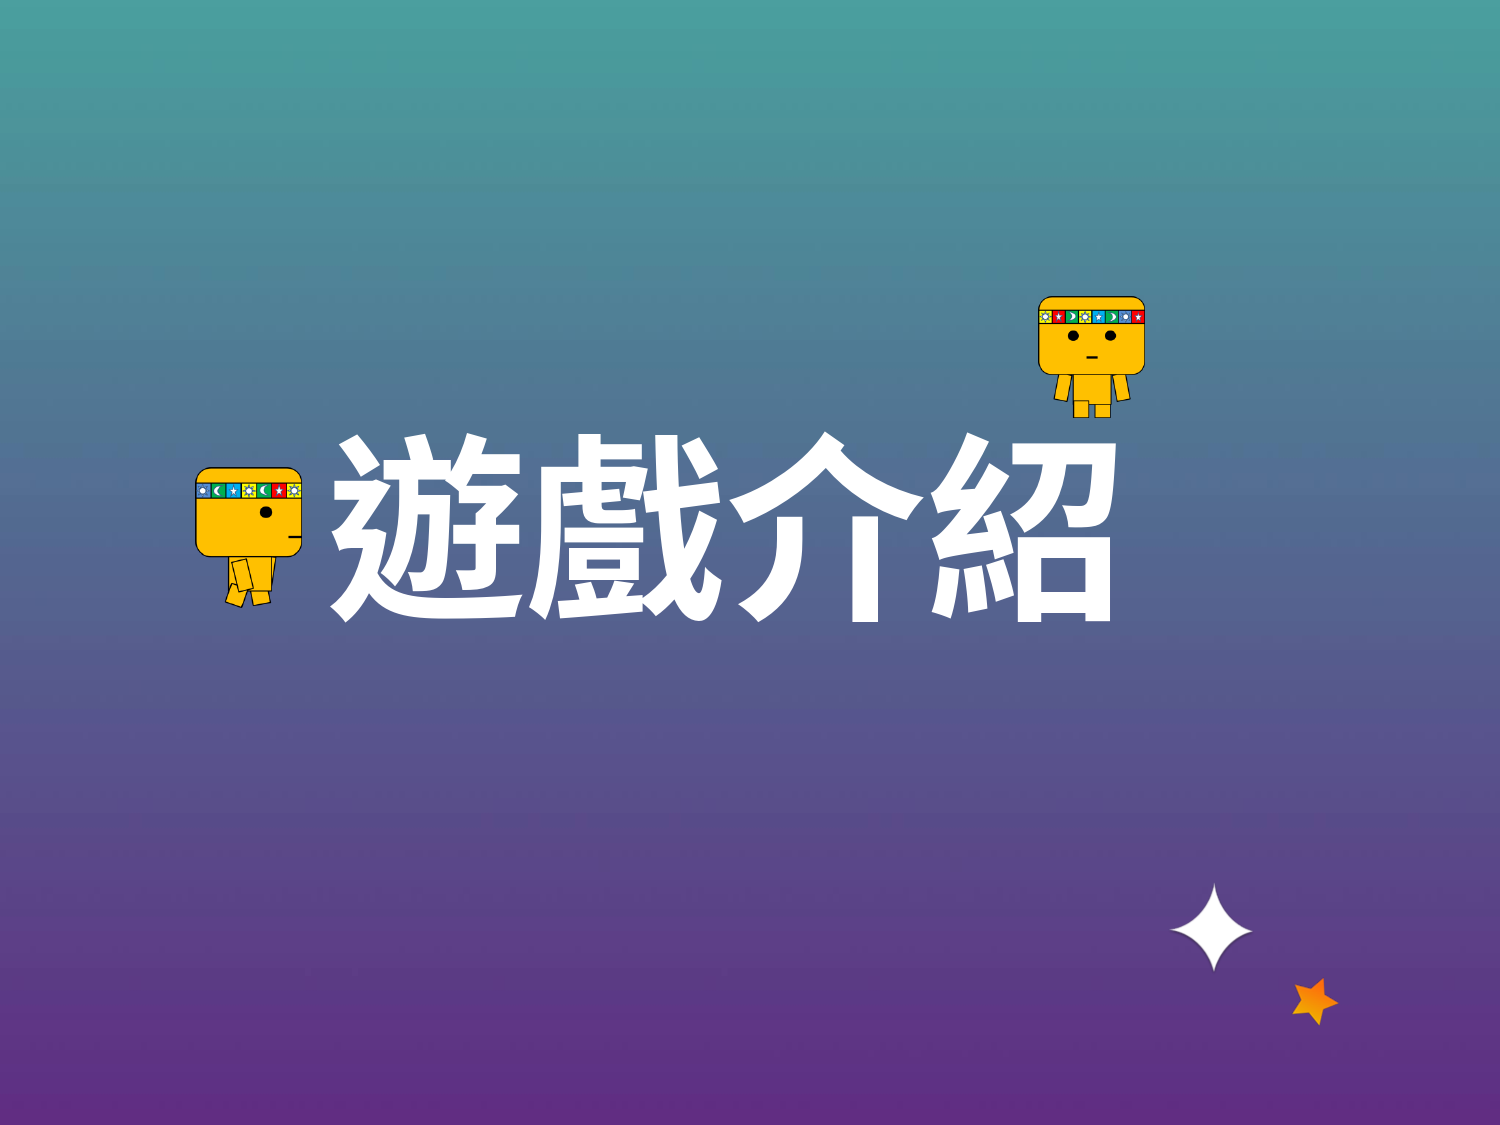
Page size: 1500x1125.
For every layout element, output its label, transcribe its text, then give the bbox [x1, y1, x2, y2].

text_box 遊戲介紹 [311, 397, 1196, 655]
picture [0, 0, 1500, 1125]
